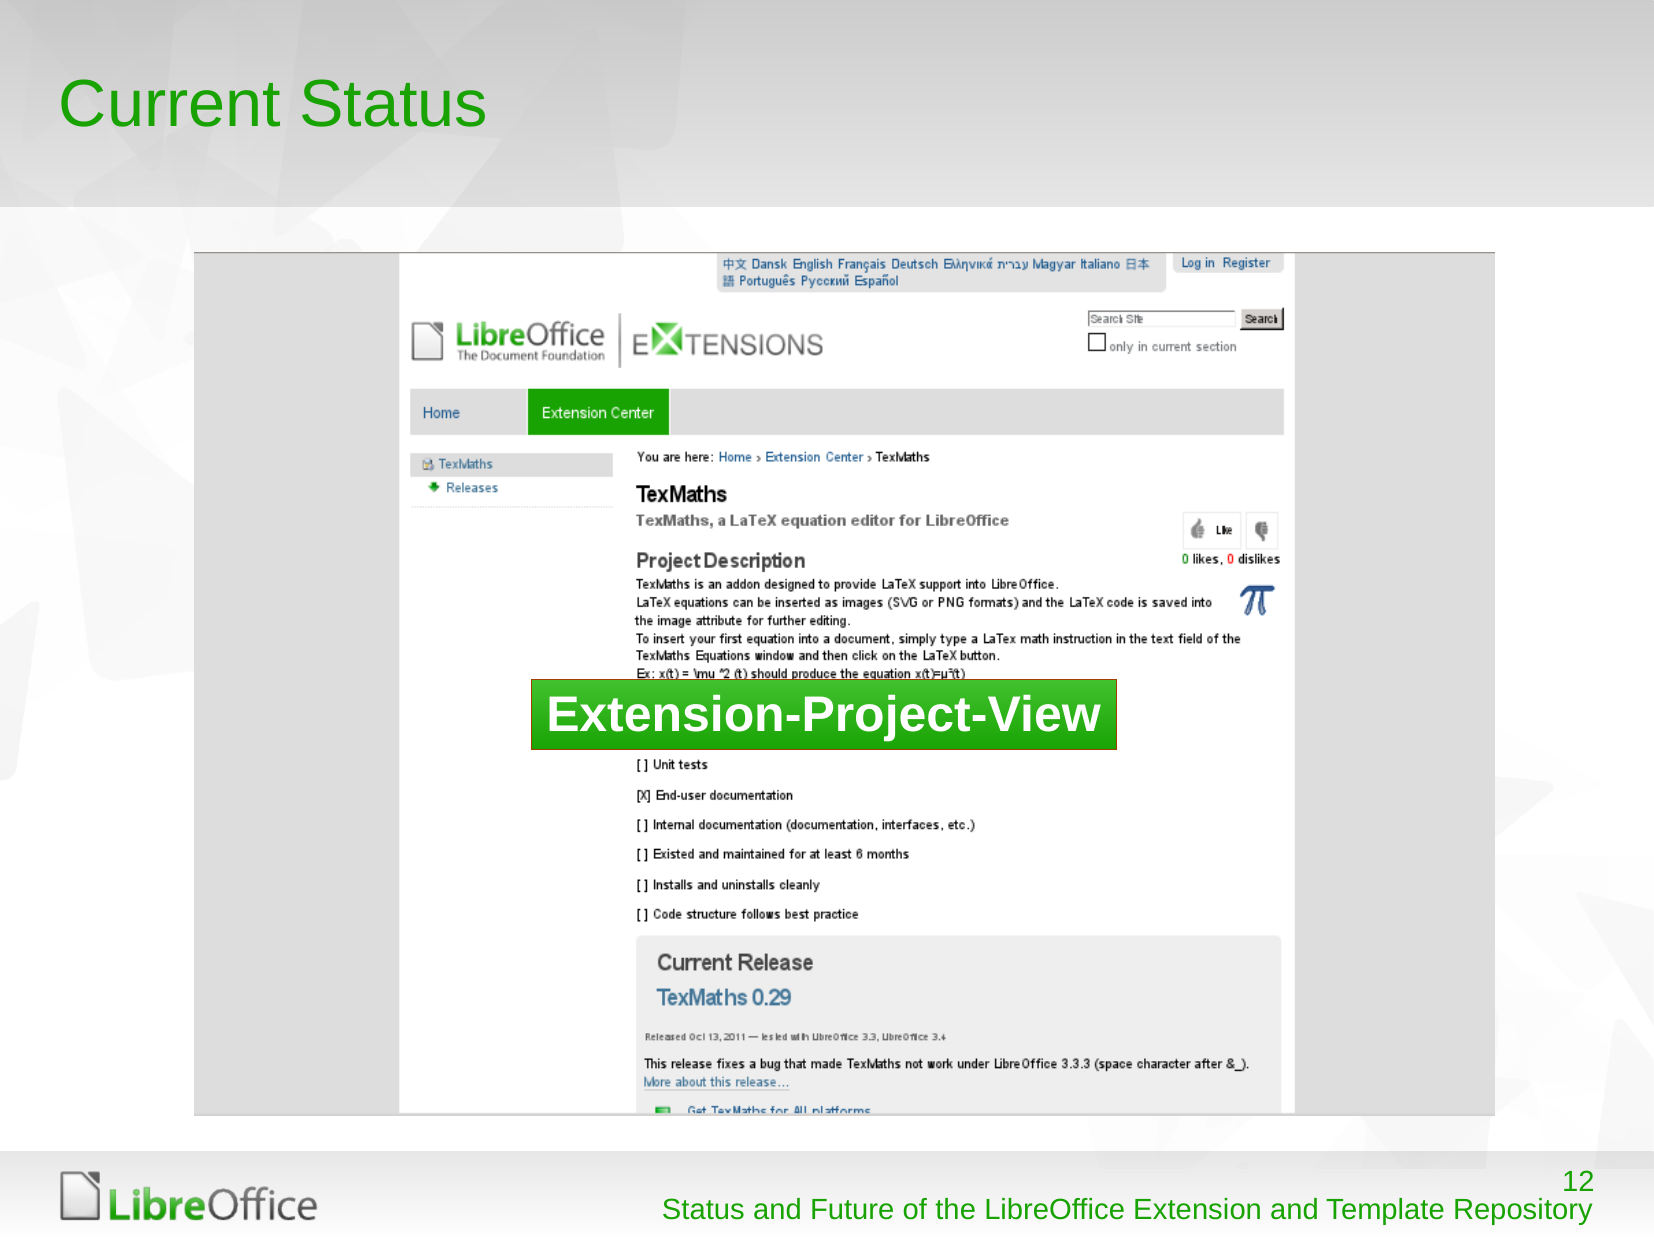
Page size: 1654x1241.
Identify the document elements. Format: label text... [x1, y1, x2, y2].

picture [0, 0, 1654, 1169]
picture [41, 1152, 337, 1240]
text_box Extension-Project-View [531, 679, 1116, 750]
title Current Status [59, 29, 1595, 178]
